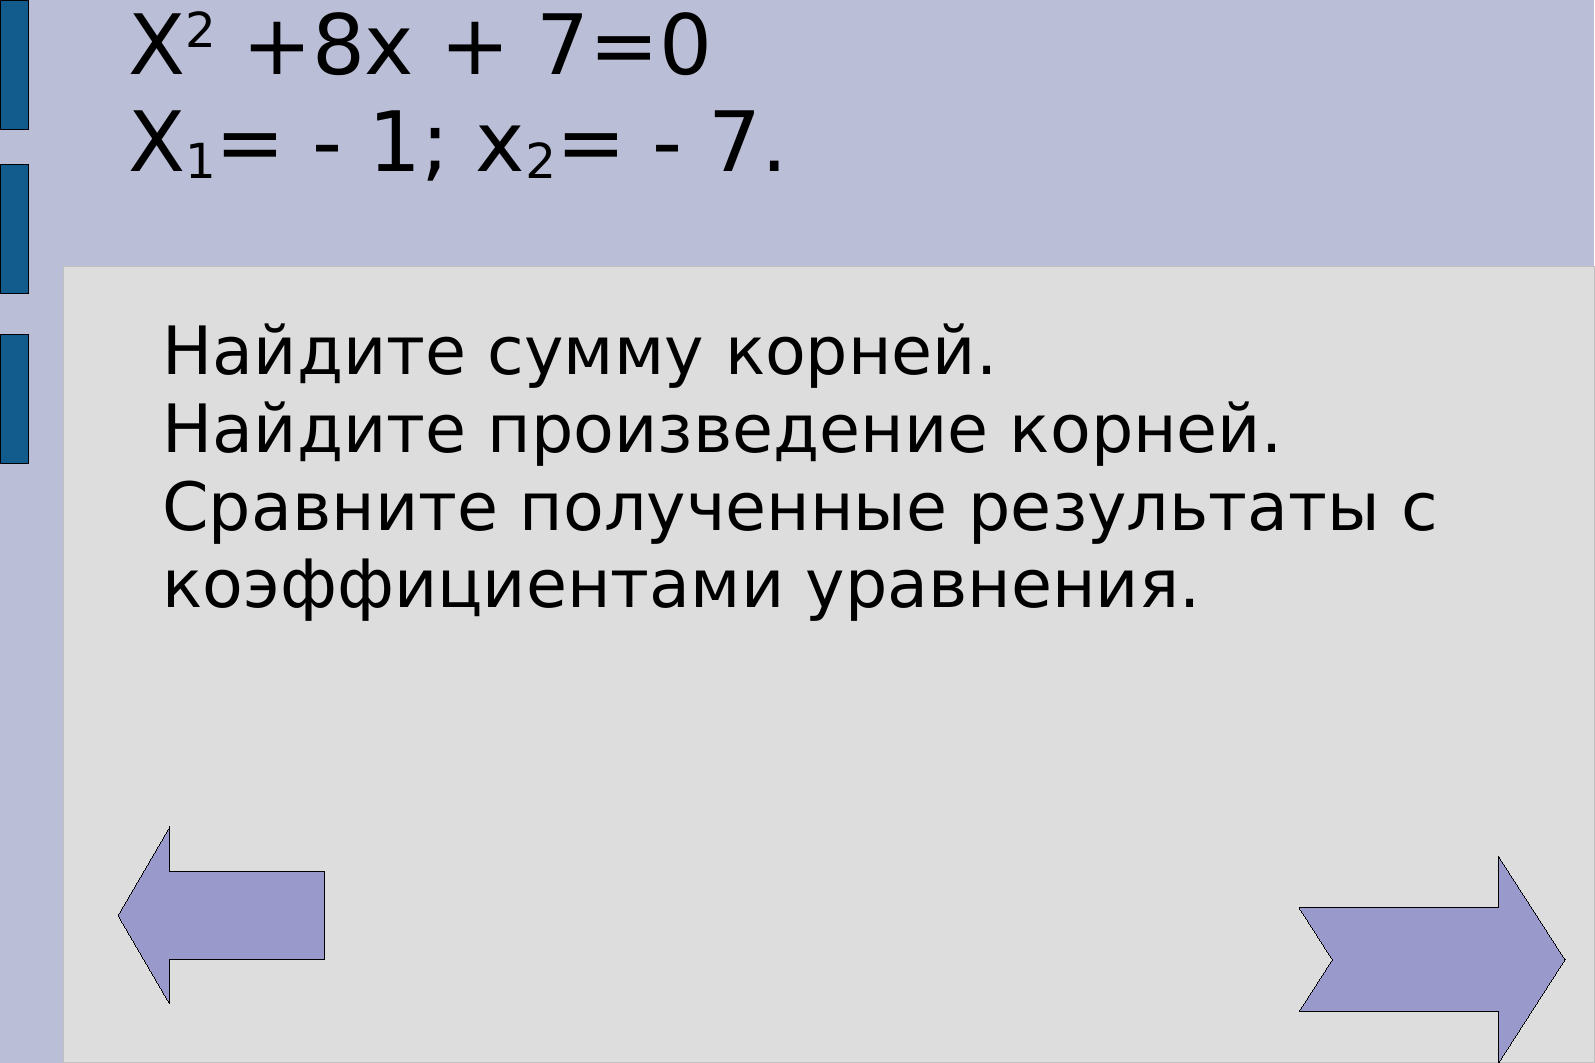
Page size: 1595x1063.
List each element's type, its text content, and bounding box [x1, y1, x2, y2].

text_box Найдите сумму корней. Найдите произведение корней. Сравните полученные результаты с коэффициентами уравнения. [147, 304, 1477, 631]
text_box [1299, 856, 1566, 1063]
text_box [118, 826, 325, 1004]
text_box X2 +8x + 7=0 X1= - 1; x2= - 7. [113, 0, 916, 228]
